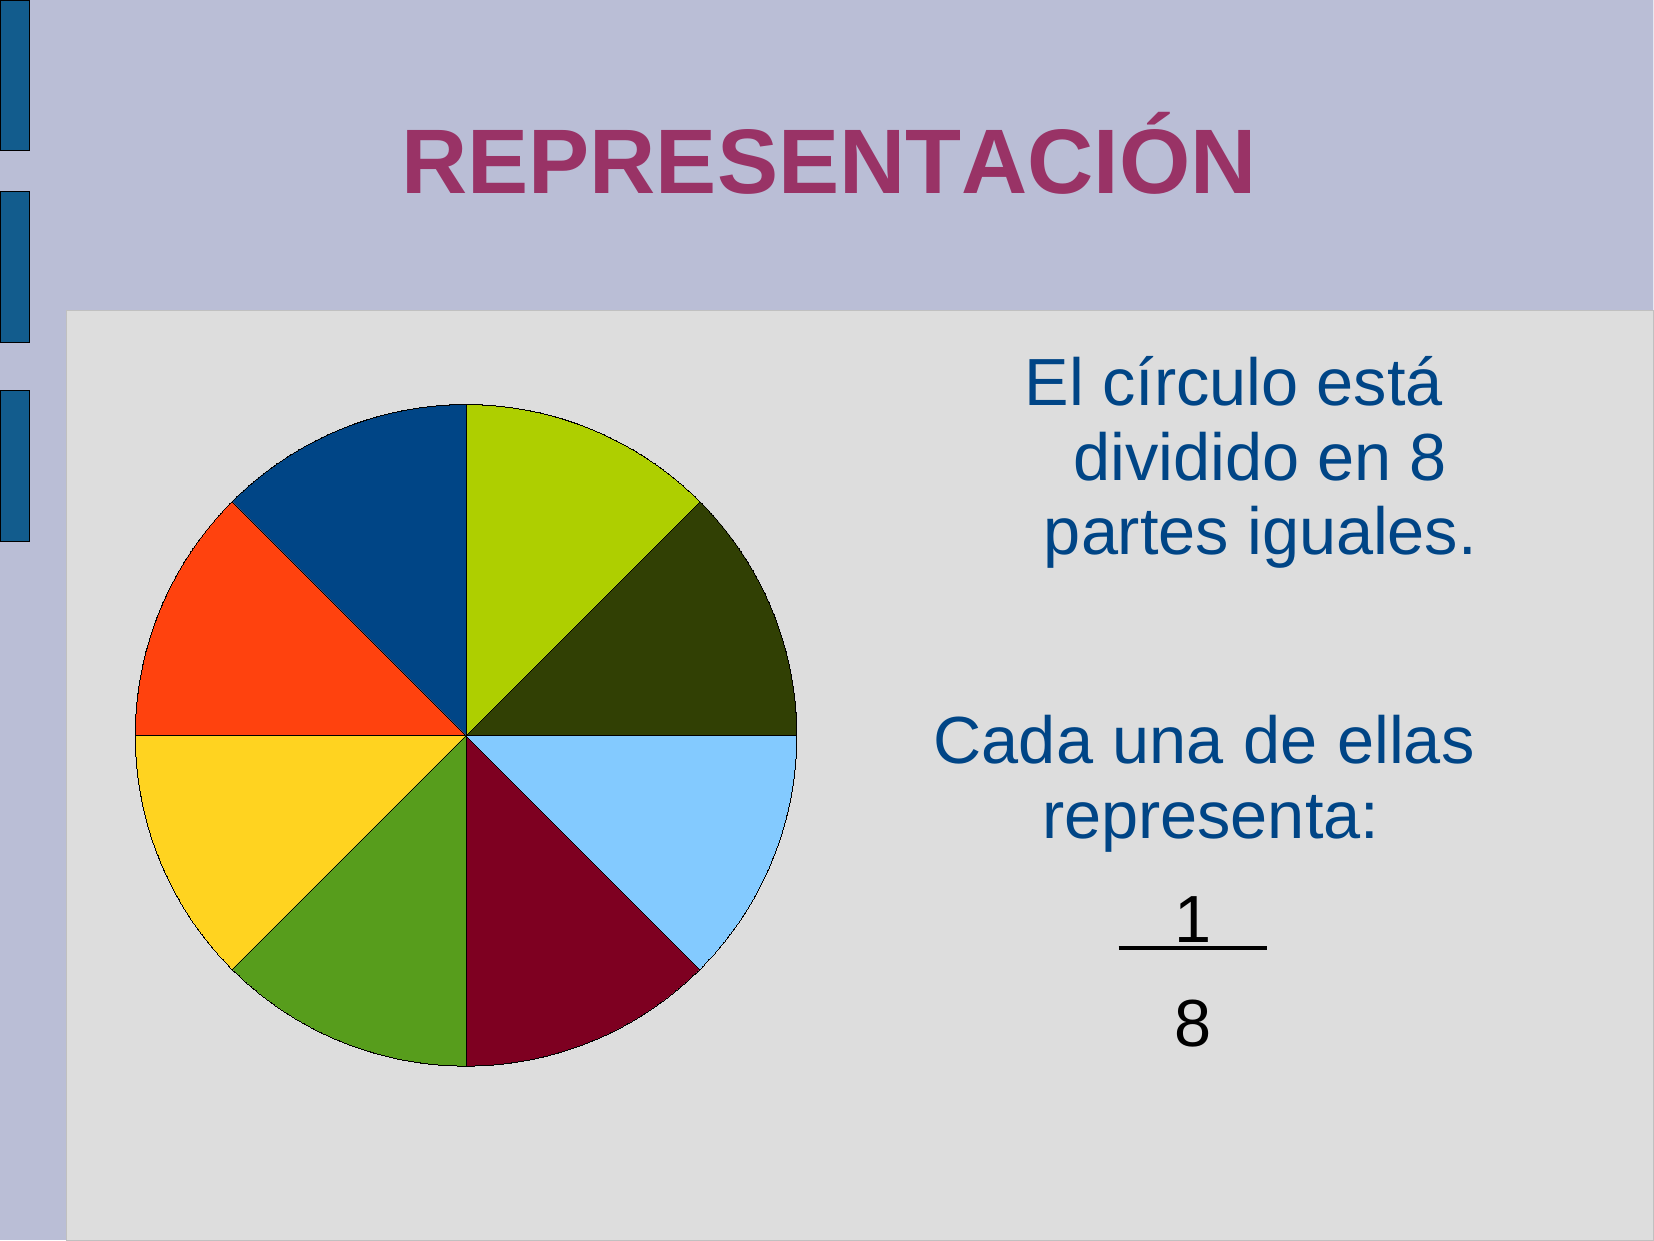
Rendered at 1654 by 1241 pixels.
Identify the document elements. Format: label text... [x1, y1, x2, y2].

chart [121, 344, 811, 1127]
list El círculo está dividido en 8 partes iguales. Cada una de ellas representa: 1 8 [845, 344, 1535, 1166]
title REPRESENTACIÓN [123, 58, 1536, 266]
